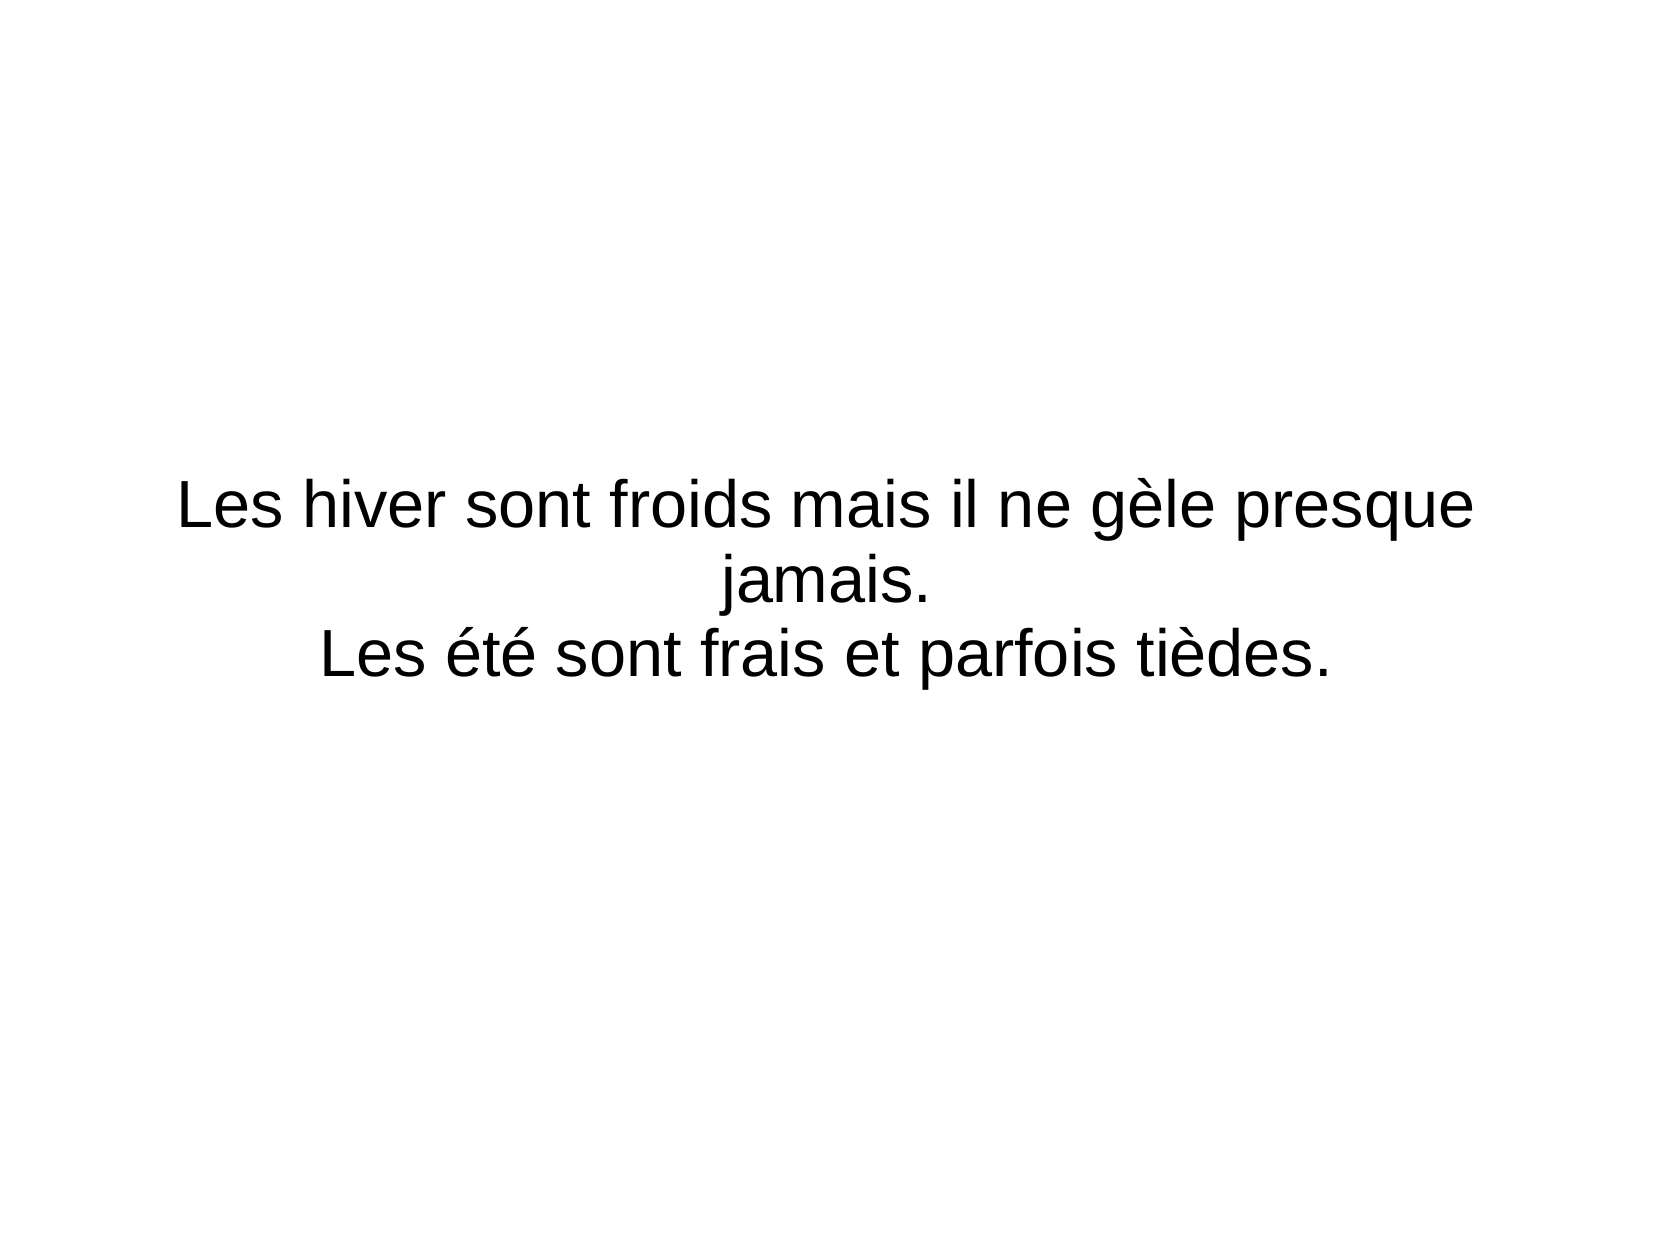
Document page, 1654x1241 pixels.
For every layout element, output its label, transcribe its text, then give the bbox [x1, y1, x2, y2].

subtitle Les hiver sont froids mais il ne gèle presque jamais. Les été sont frais et parfois tièdes. [82, 49, 1571, 1109]
